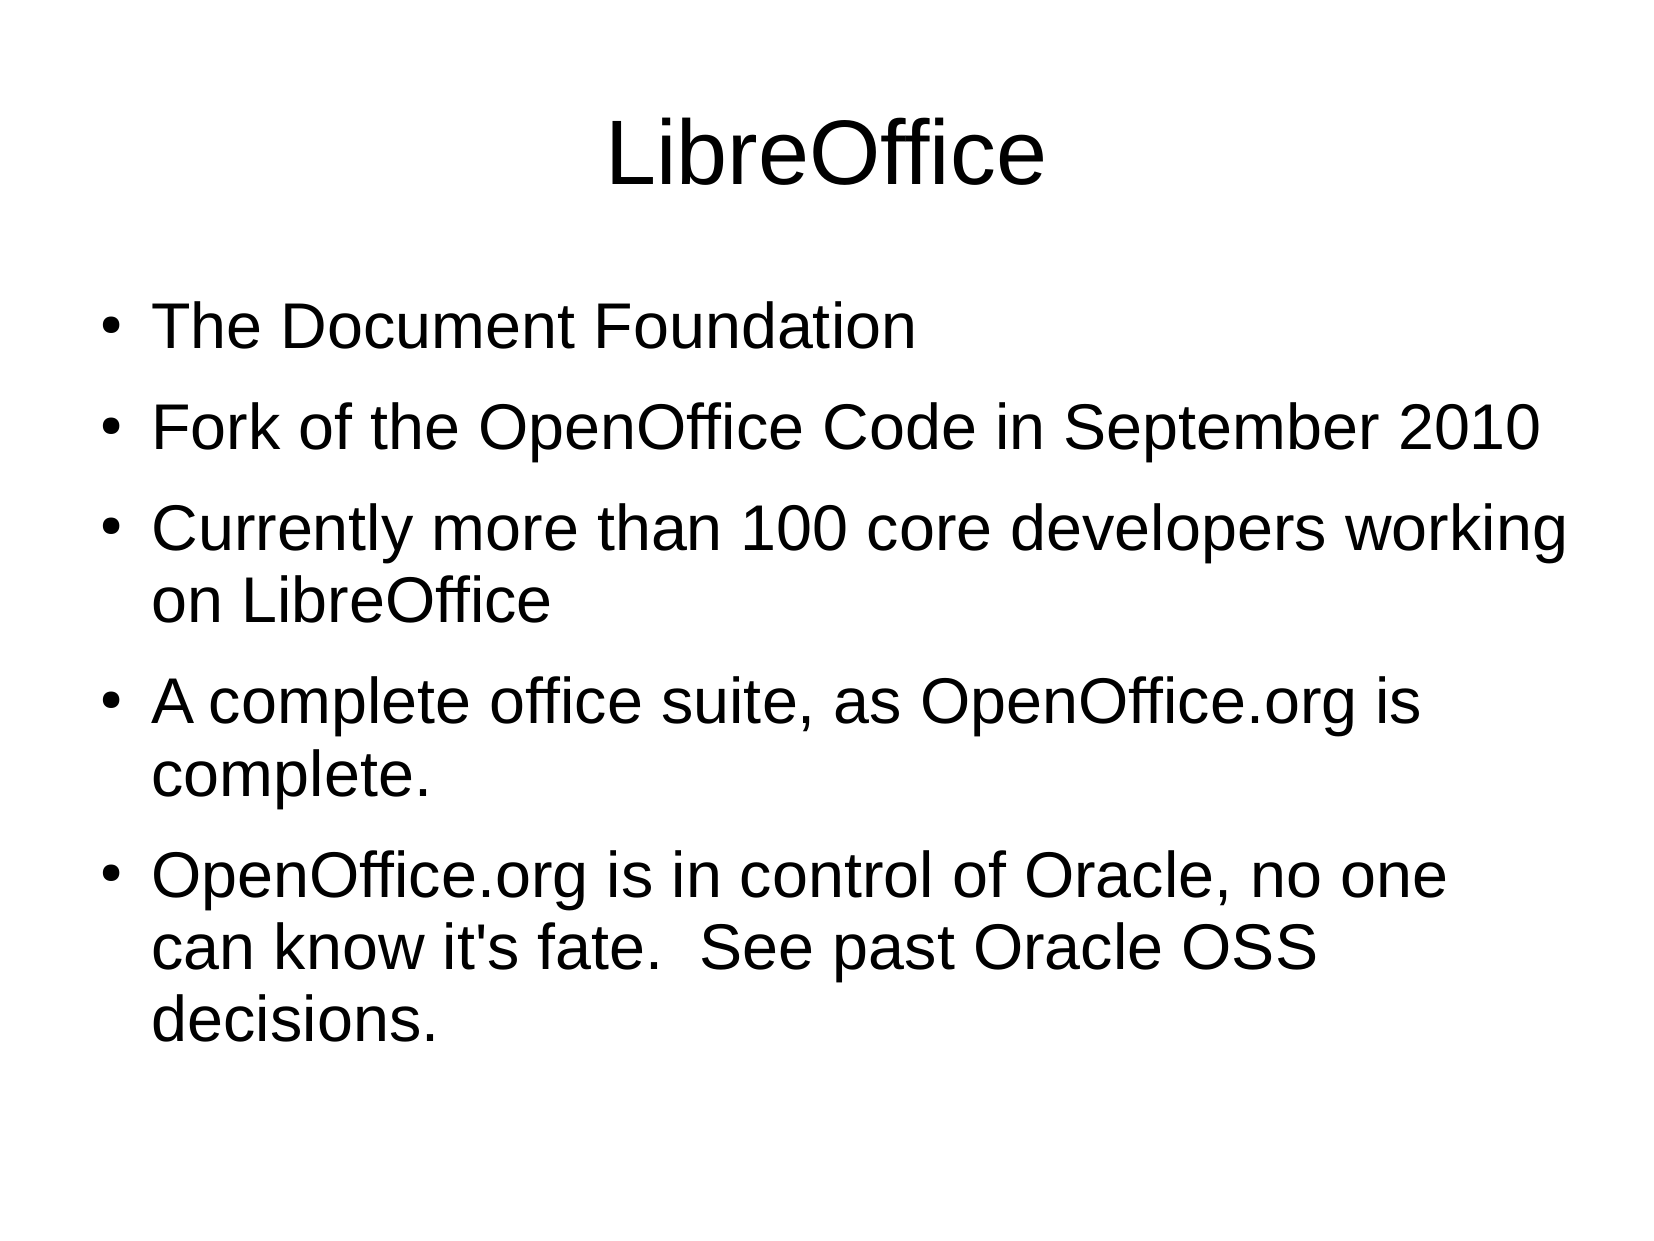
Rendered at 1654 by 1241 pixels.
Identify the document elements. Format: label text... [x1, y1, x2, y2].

title LibreOffice [82, 49, 1571, 257]
list The Document Foundation Fork of the OpenOffice Code in September 2010 Currently more than 100 core developers working on LibreOffice A complete office suite, as OpenOffice.org is complete. OpenOffice.org is in control of Oracle, no one can know it's fate. See past Oracle OSS decisions. [82, 290, 1571, 1109]
